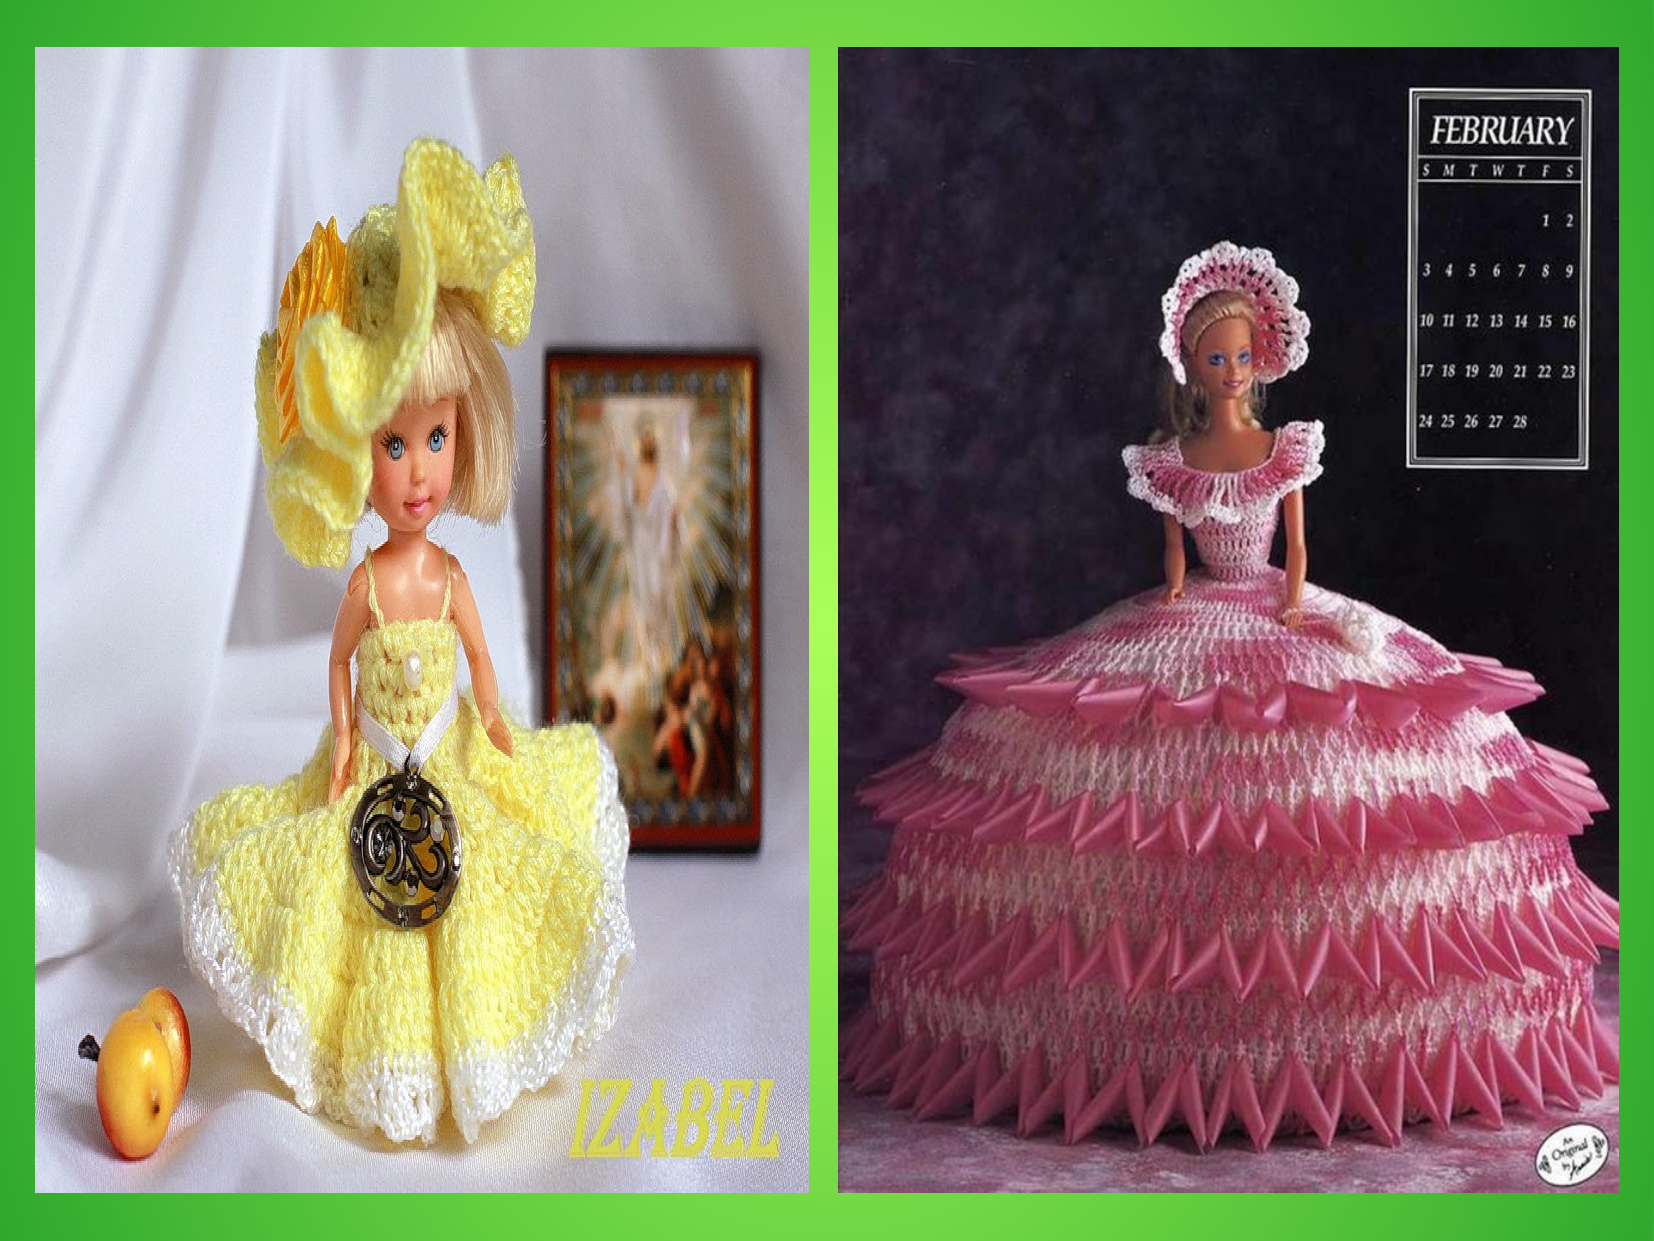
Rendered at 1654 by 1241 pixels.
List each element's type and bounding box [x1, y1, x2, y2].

picture [838, 47, 1619, 1193]
picture [35, 47, 809, 1193]
